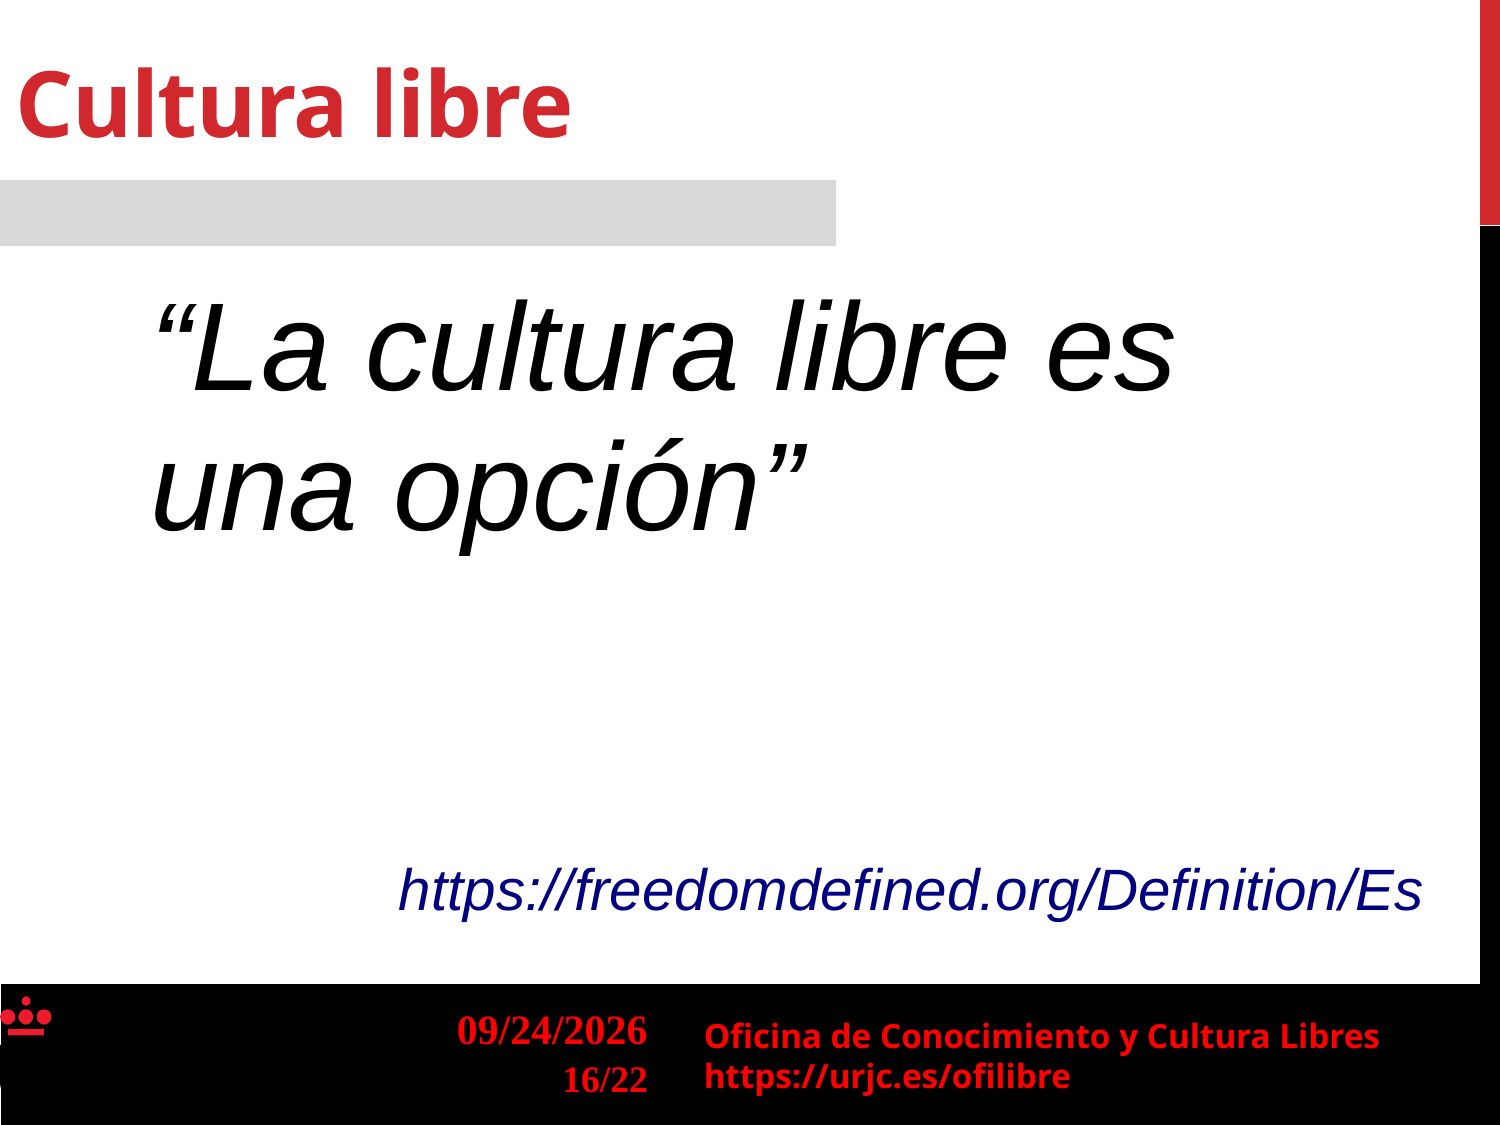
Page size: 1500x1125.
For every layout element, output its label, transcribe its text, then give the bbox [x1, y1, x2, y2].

text_box https://freedomdefined.org/Definition/Es [384, 850, 1441, 931]
text_box Cultura libre [0, 24, 1326, 172]
title [75, 15, 1425, 172]
list “La cultura libre es una opción” [135, 270, 1396, 586]
